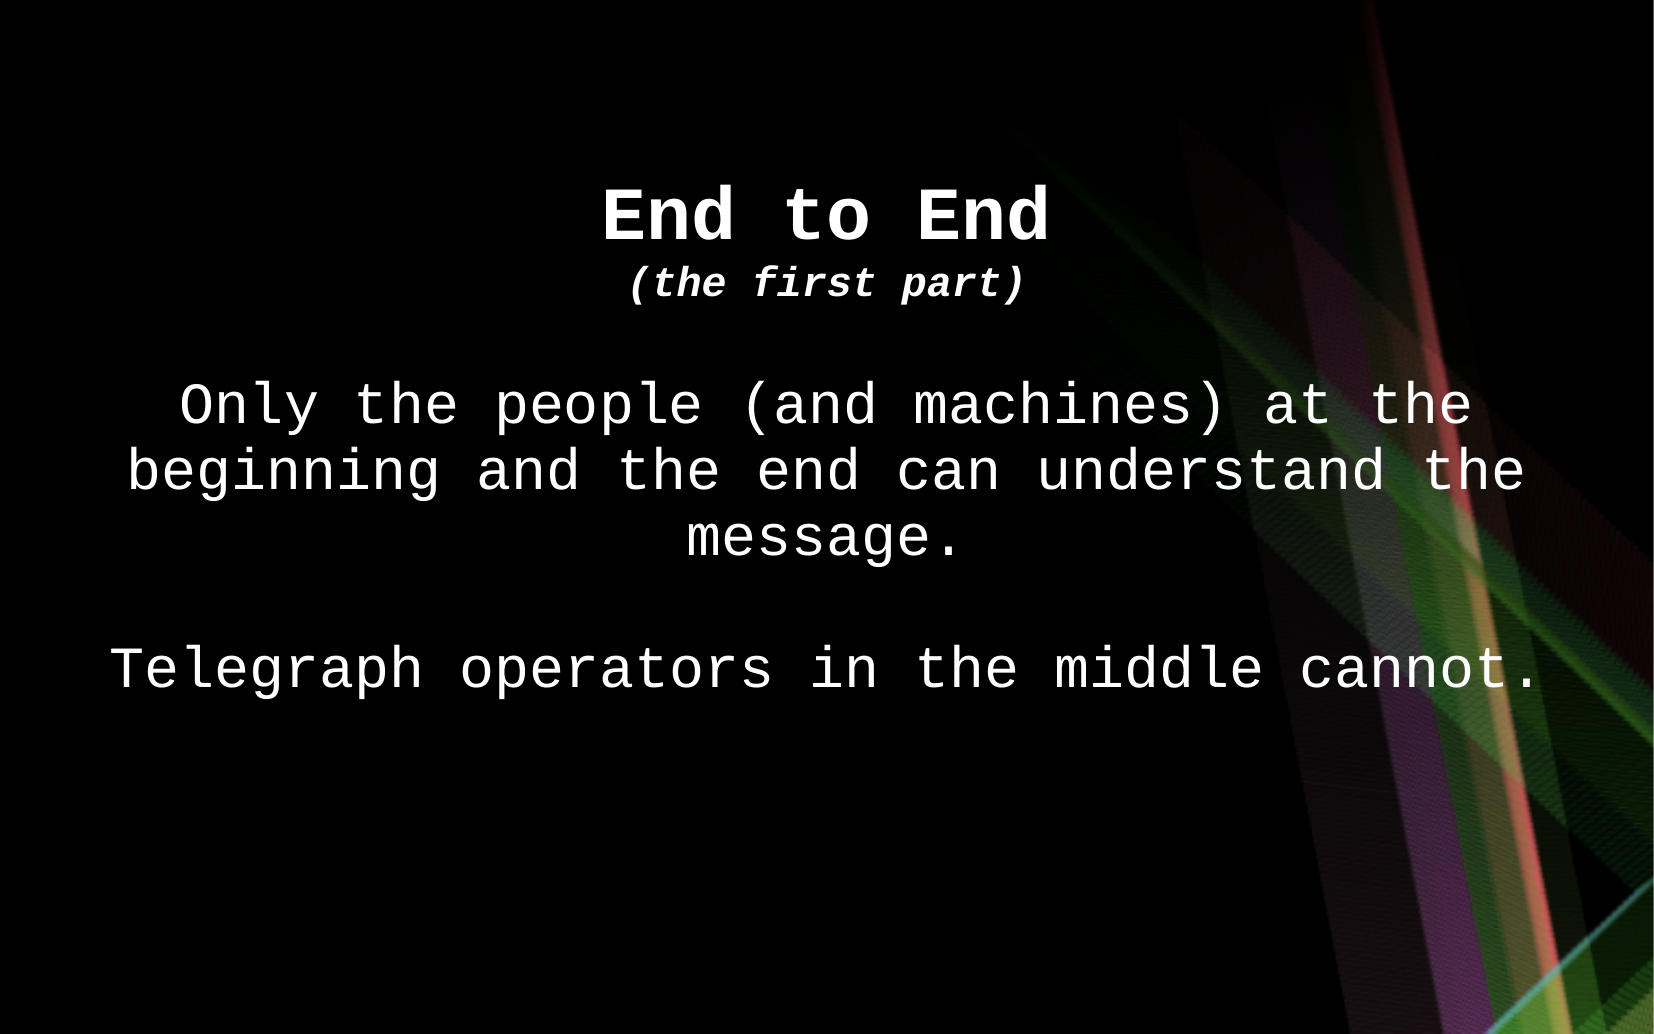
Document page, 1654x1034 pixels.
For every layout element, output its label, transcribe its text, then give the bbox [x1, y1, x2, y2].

picture [0, 0, 1654, 1034]
subtitle End to End (the first part) Only the people (and machines) at the beginning and the end can understand the message. Telegraph operators in the middle cannot. [82, 41, 1571, 842]
